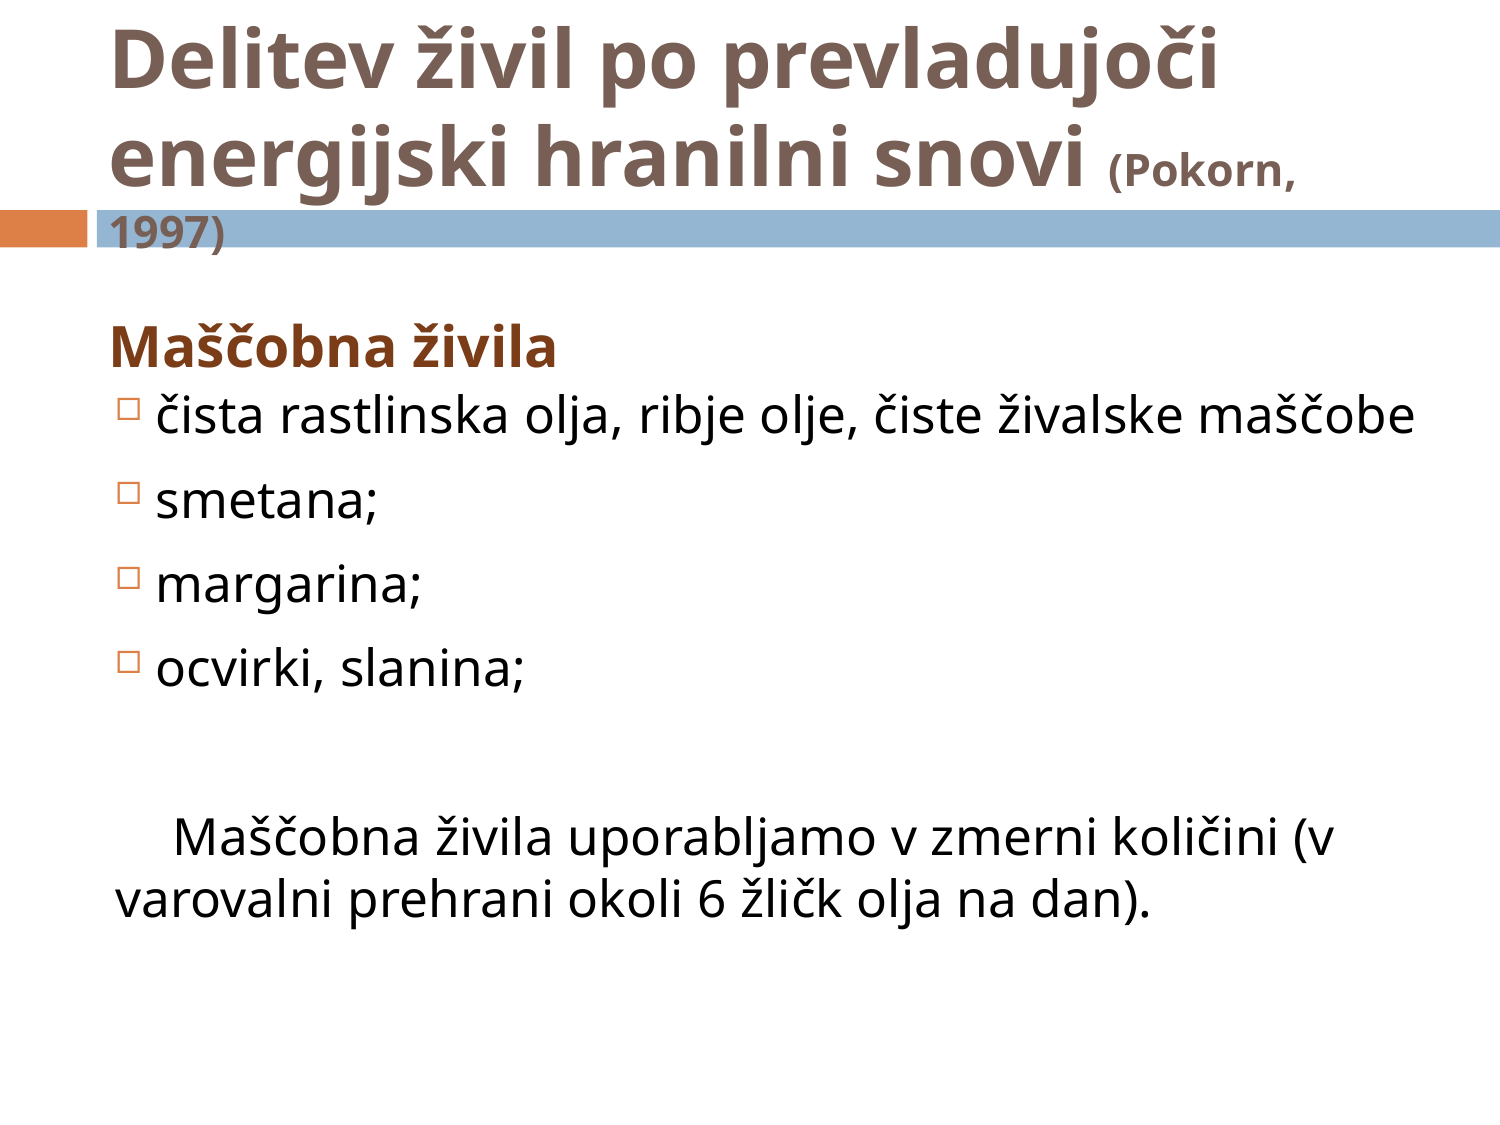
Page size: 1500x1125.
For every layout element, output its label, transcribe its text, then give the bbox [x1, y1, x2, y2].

list čista rastlinska olja, ribje olje, čiste živalske maščobe smetana; margarina; ocvirki, slanina; Maščobna živila uporabljamo v zmerni količini (v varovalni prehrani okoli 6 žličk olja na dan). [100, 375, 1438, 1000]
title Delitev živil po prevladujoči energijski hranilni snovi (Pokorn, 1997) Maščobna živila [93, 0, 1432, 387]
